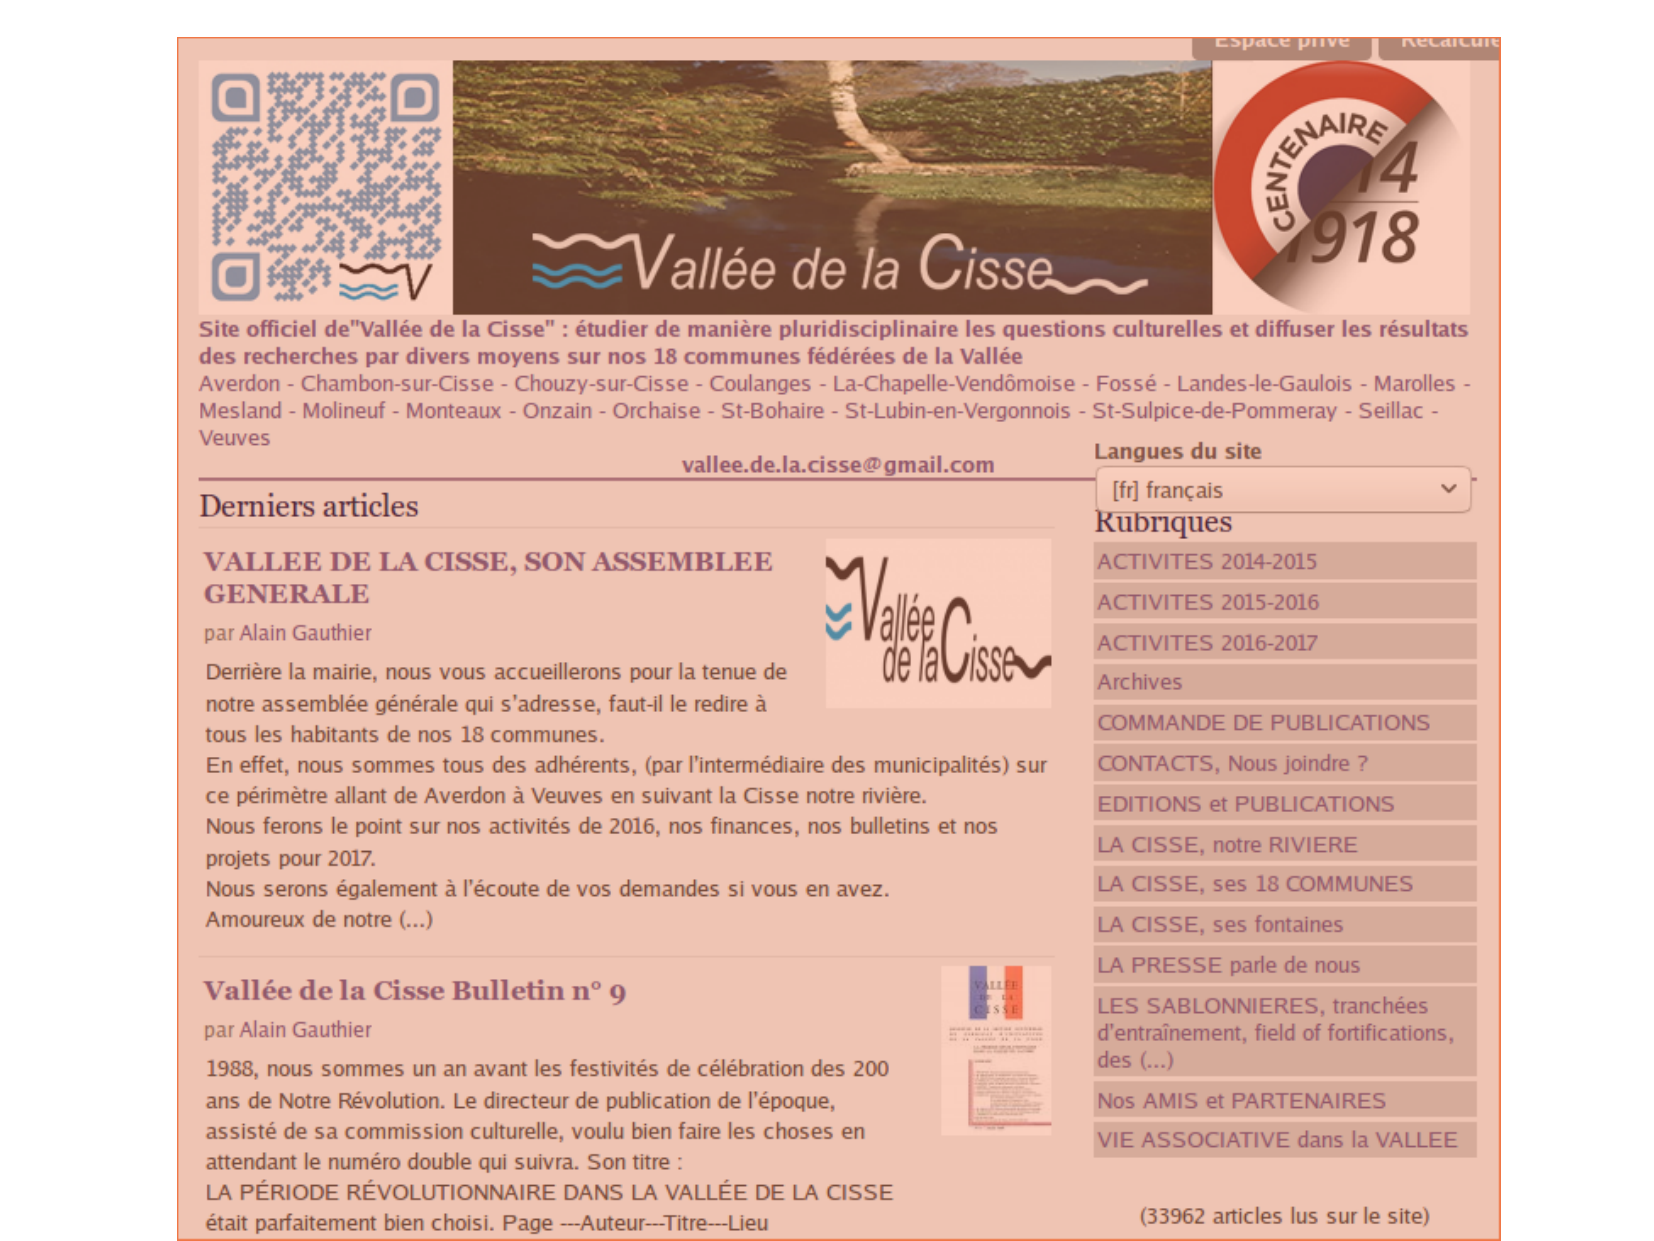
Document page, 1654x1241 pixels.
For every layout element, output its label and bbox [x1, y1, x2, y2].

picture [177, 37, 1501, 1241]
